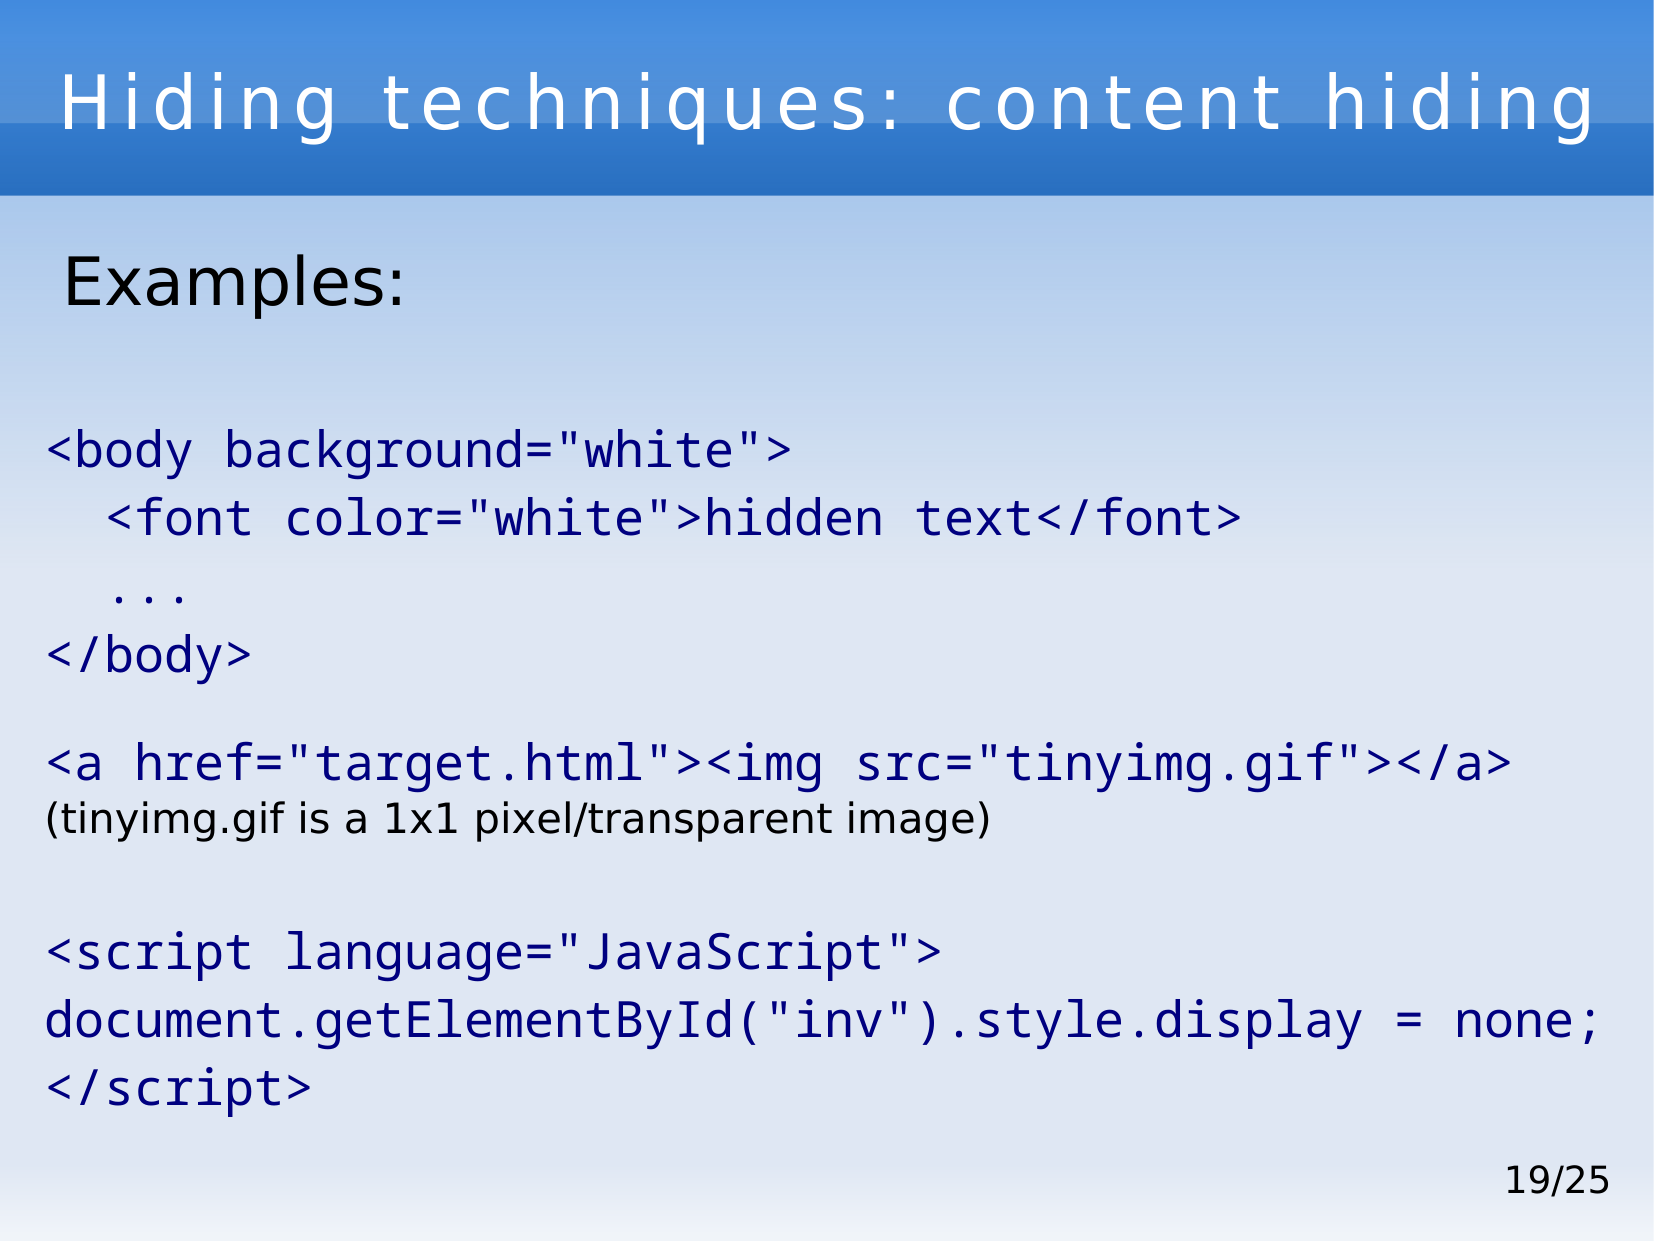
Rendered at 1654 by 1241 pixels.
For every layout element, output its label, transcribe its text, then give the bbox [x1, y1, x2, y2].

text_box Examples: [47, 236, 1613, 329]
text_box 19/25 [1455, 1151, 1627, 1210]
picture [0, 0, 1654, 1241]
title Hiding techniques: content hiding [59, 29, 1625, 178]
text_box <body background="white"> <font color="white">hidden text</font> ... </body> [29, 406, 1595, 654]
text_box <script language="JavaScript"> document.getElementById("inv").style.display = none; </script> [29, 908, 1625, 1098]
text_box <a href="target.html"><img src="tinyimg.gif"></a> (tinyimg.gif is a 1x1 pixel/transparent image) [29, 719, 1654, 841]
